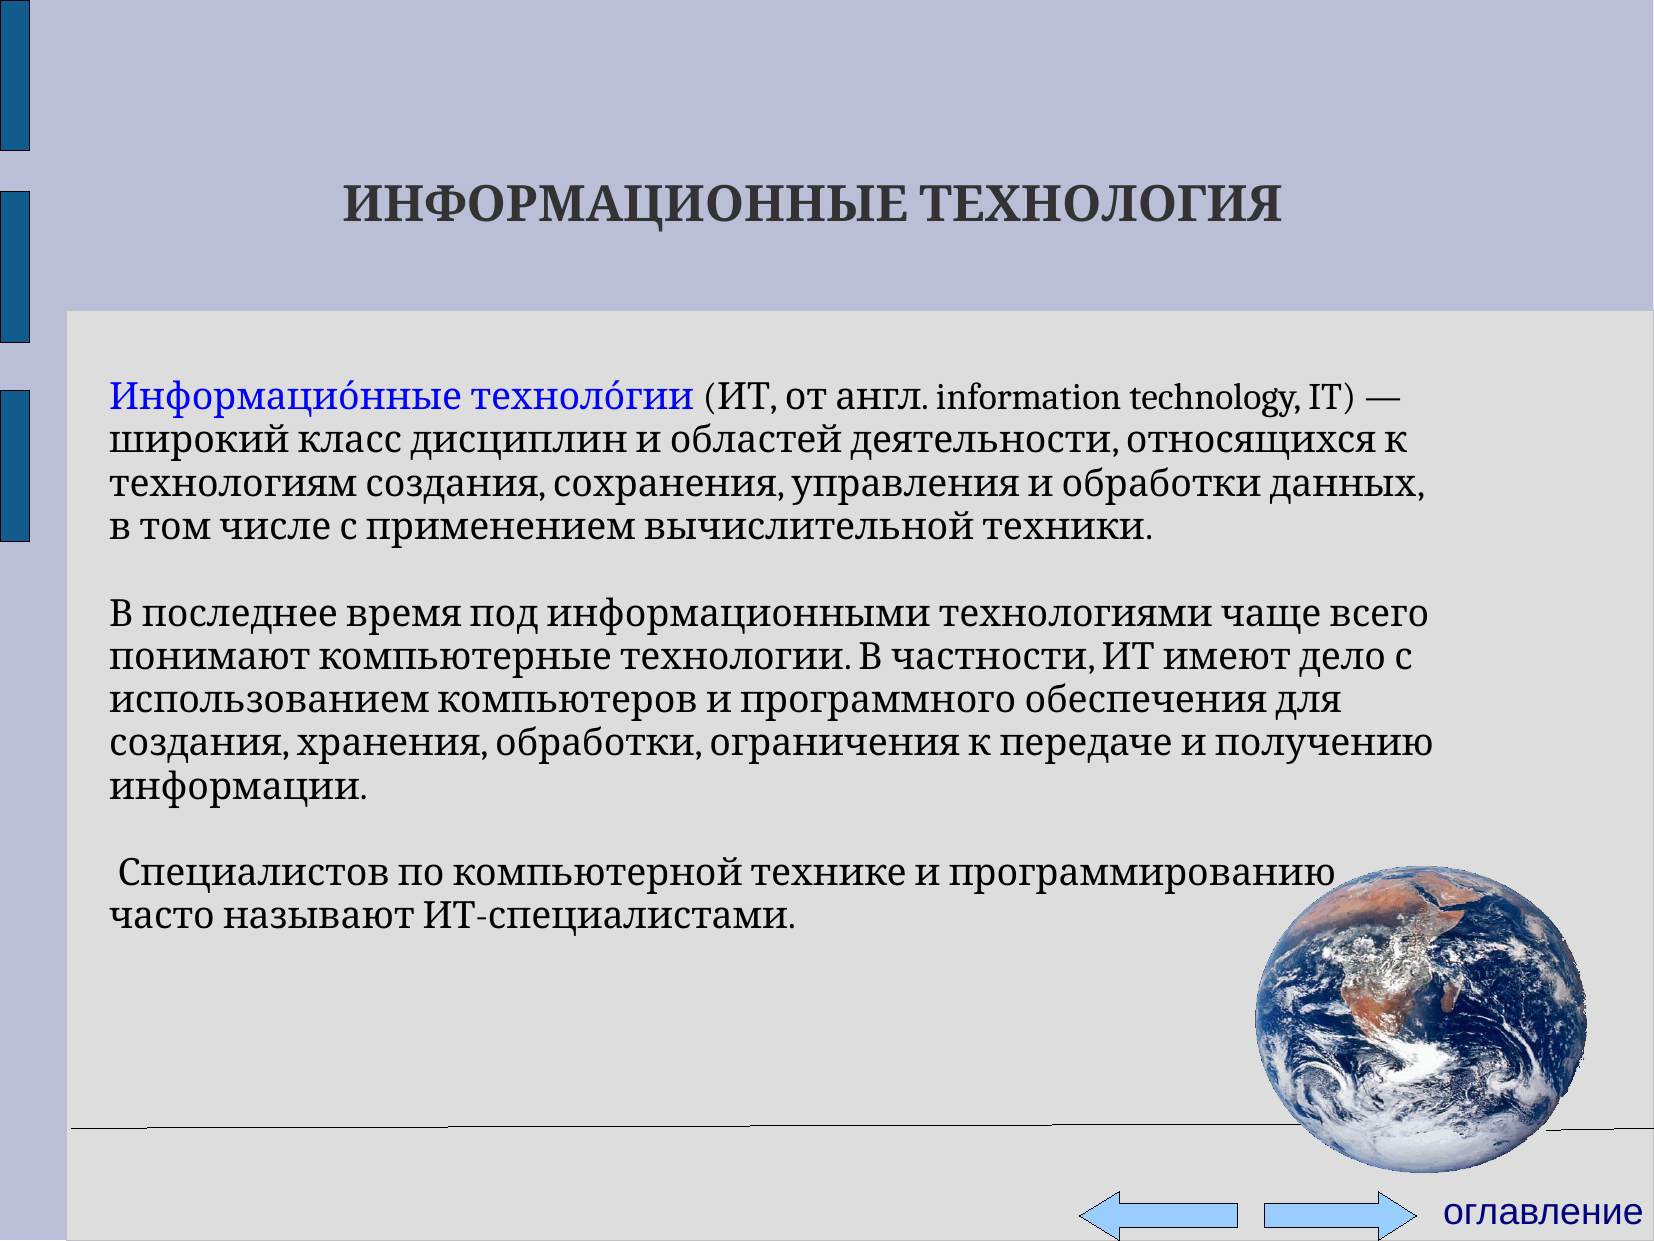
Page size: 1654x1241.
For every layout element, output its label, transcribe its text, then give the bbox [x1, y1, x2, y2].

picture [1243, 856, 1600, 1182]
text_box [1079, 1191, 1238, 1241]
text_box [1264, 1191, 1417, 1241]
title ИНФОРМАЦИОННЫЕ ТЕХНОЛОГИЯ [121, 102, 1534, 311]
text_box Информацио́нные техноло́гии (ИТ, от англ. information technology, IT) — широкий класс дисциплин и областей деятельности, относящихся к технологиям создания, сохранения, управления и обработки данных, в том числе с применением вычислительной техники. В последнее время под информационными технологиями чаще всего понимают компьютерные технологии. В частности, ИТ имеют дело с использованием компьютеров и программного обеспечения для создания, хранения, обработки, ограничения к передаче и получению информации. Специалистов по компьютерной технике и программированию часто называют ИТ-специалистами. [94, 368, 1462, 912]
text_box оглавление [1428, 1183, 1654, 1241]
